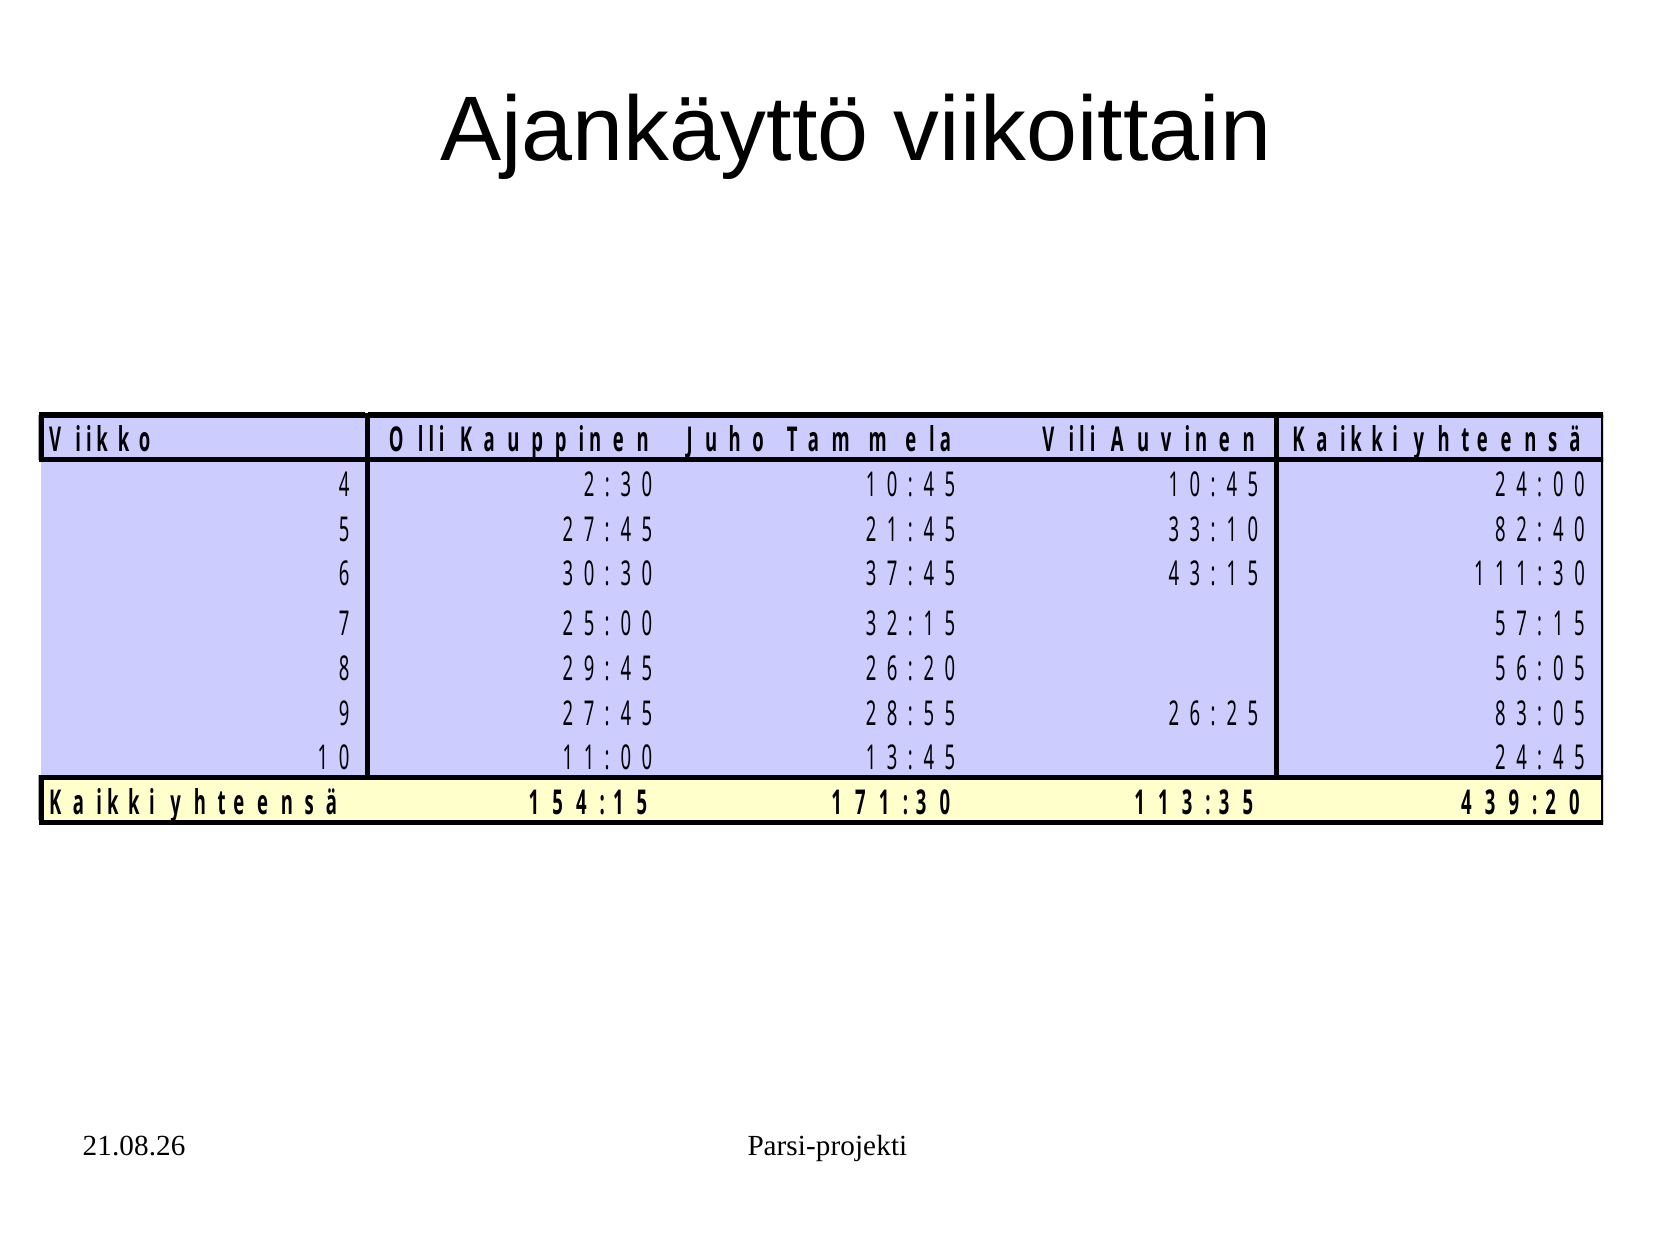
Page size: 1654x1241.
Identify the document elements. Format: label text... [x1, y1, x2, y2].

picture [38, 412, 1604, 826]
title Ajankäyttö viikoittain [112, 32, 1601, 226]
